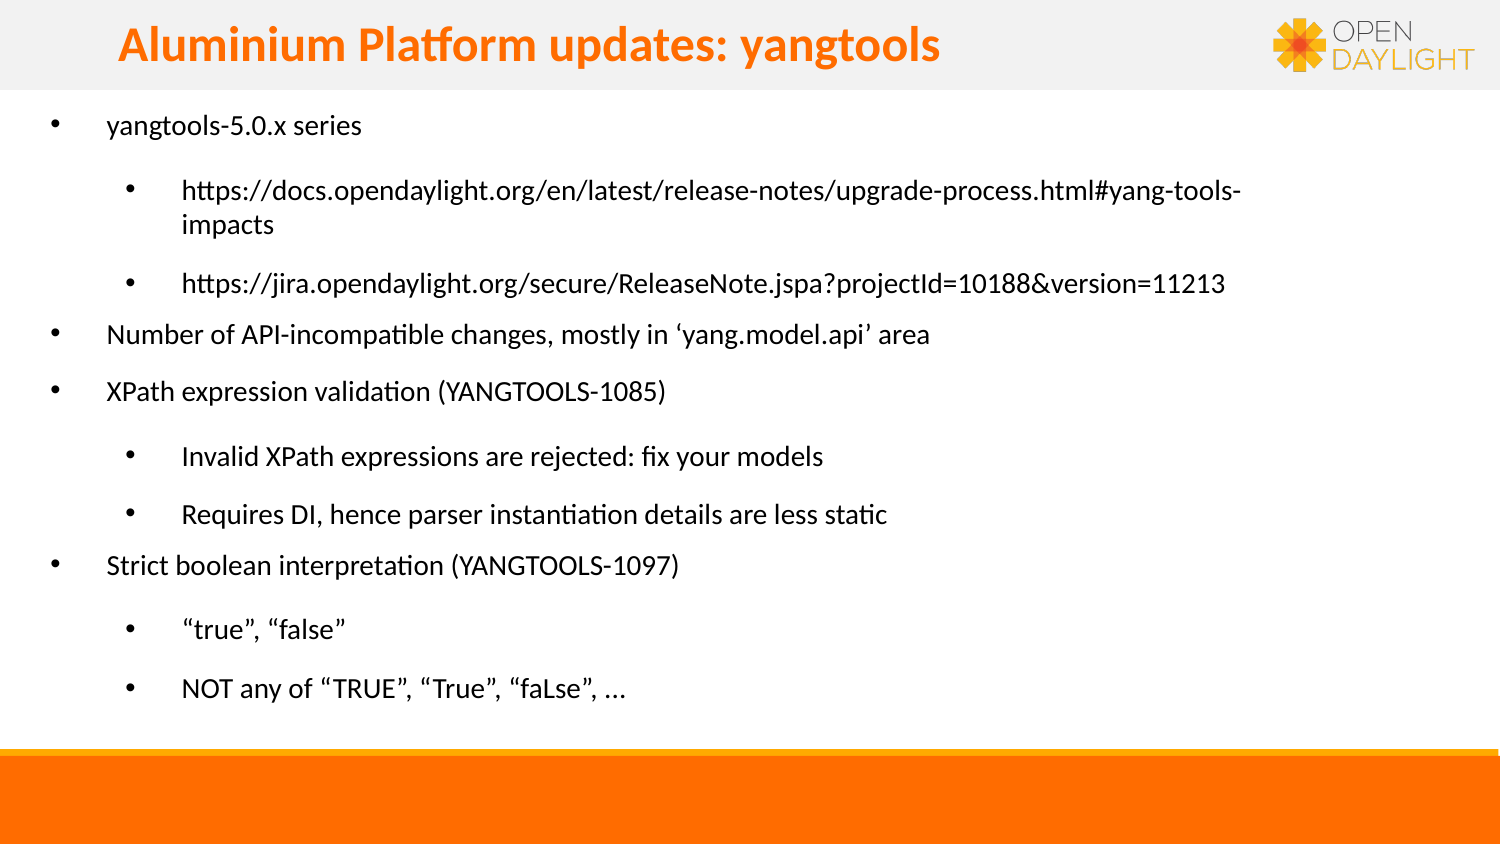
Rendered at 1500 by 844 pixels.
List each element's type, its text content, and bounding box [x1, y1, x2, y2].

title Aluminium Platform updates: yangtools [103, 0, 1397, 90]
picture [1330, 0, 1500, 98]
list yangtools-5.0.x series https://docs.opendaylight.org/en/latest/release-notes/upgrade-process.html#yang-tools-impacts https://jira.opendaylight.org/secure/ReleaseNote.jspa?projectId=10188&version=11213 Number of API-incompatible changes, mostly in ‘yang.model.api’ area XPath expression validation (YANGTOOLS-1085) Invalid XPath expressions are rejected: fix your models Requires DI, hence parser instantiation details are less static Strict boolean interpretation (YANGTOOLS-1097) “true”, “false” NOT any of “TRUE”, “True”, “faLse”, ... [35, 35, 1330, 664]
